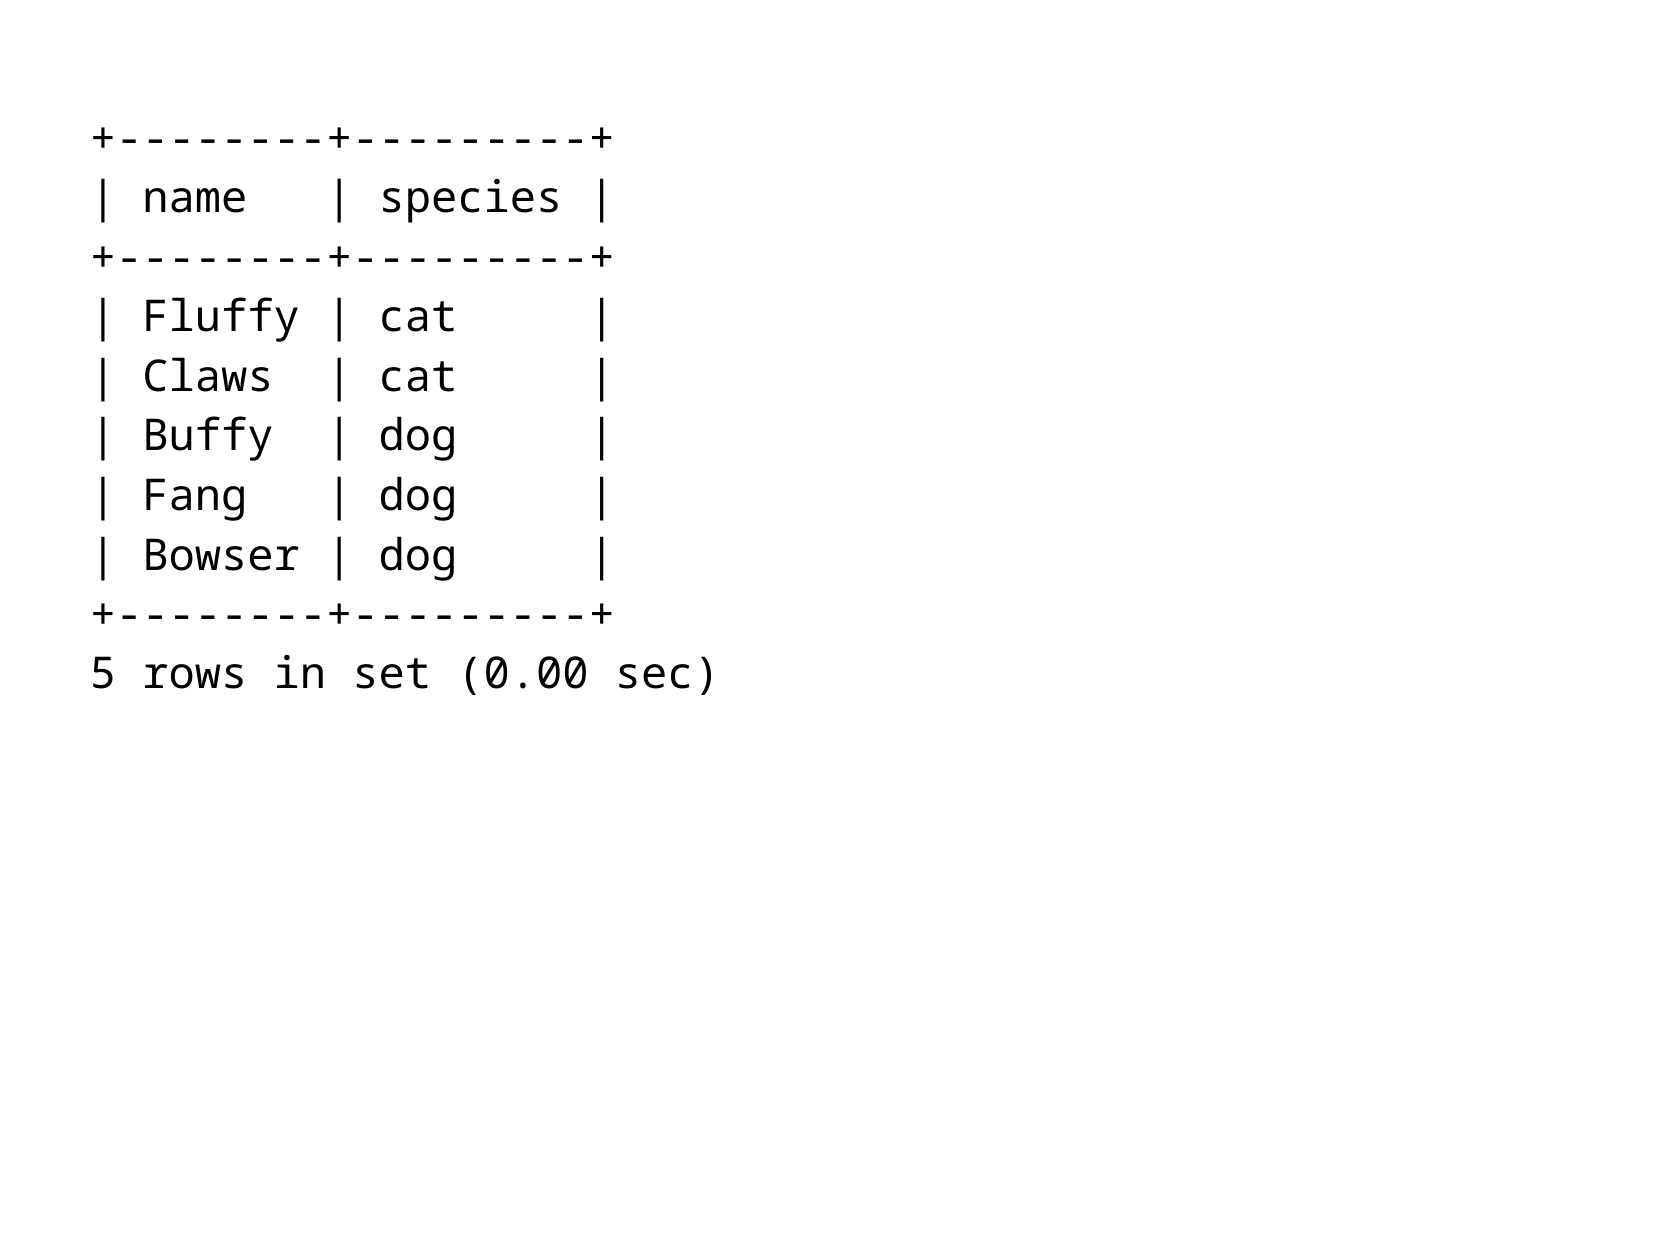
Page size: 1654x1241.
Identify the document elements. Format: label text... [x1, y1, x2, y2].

text_box +--------+---------+ | name | species | +--------+---------+ | Fluffy | cat | | Claws | cat | | Buffy | dog | | Fang | dog | | Bowser | dog | +--------+---------+ 5 rows in set (0.00 sec) [75, 99, 1576, 595]
